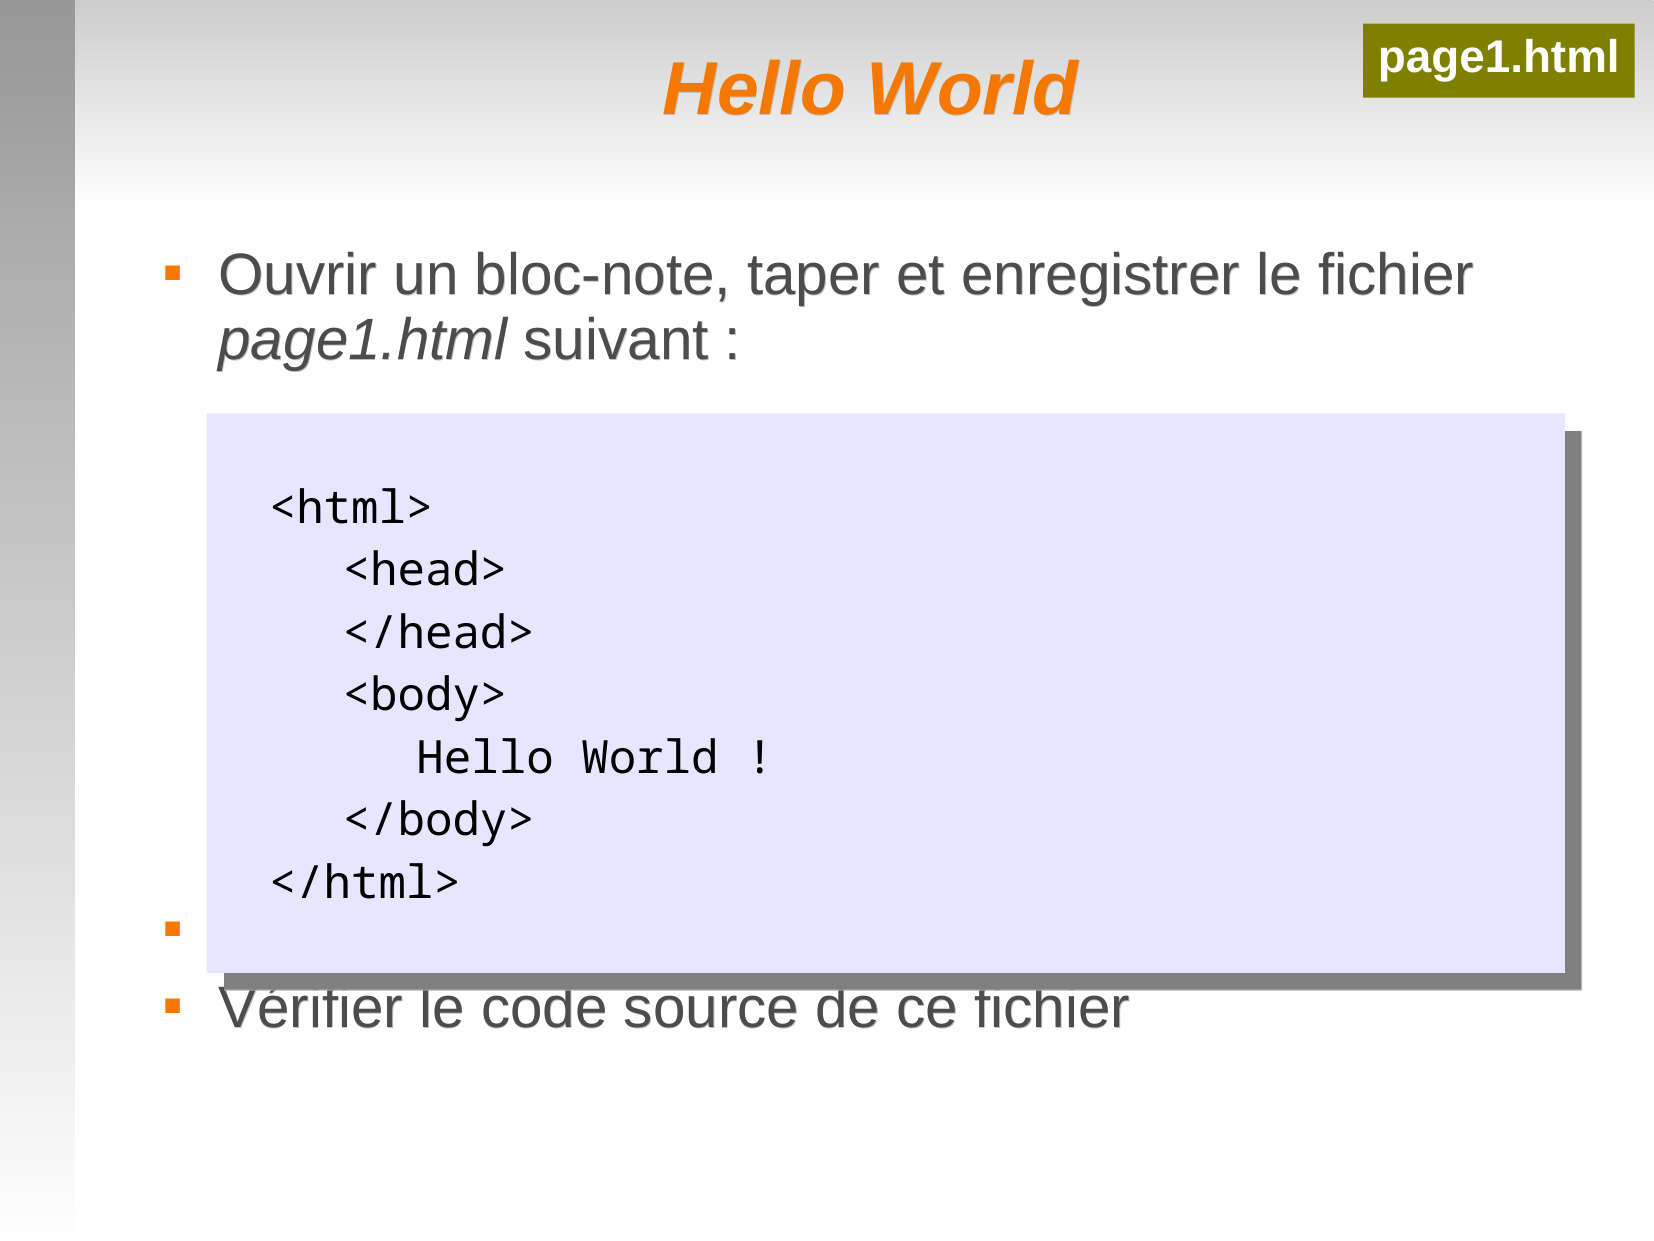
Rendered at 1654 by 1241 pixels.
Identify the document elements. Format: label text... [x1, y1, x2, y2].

title Hello World [88, 0, 1654, 178]
text_box page1.html [1363, 23, 1635, 98]
text_box <html> <head> </head> <body> Hello World ! </body> </html> [206, 413, 1565, 908]
list Ouvrir un bloc-note, taper et enregistrer le fichier page1.html suivant : Ouvrir ce fichier avec votre navigateur Firefox Vérifier le code source de ce fichier [147, 242, 1625, 1158]
